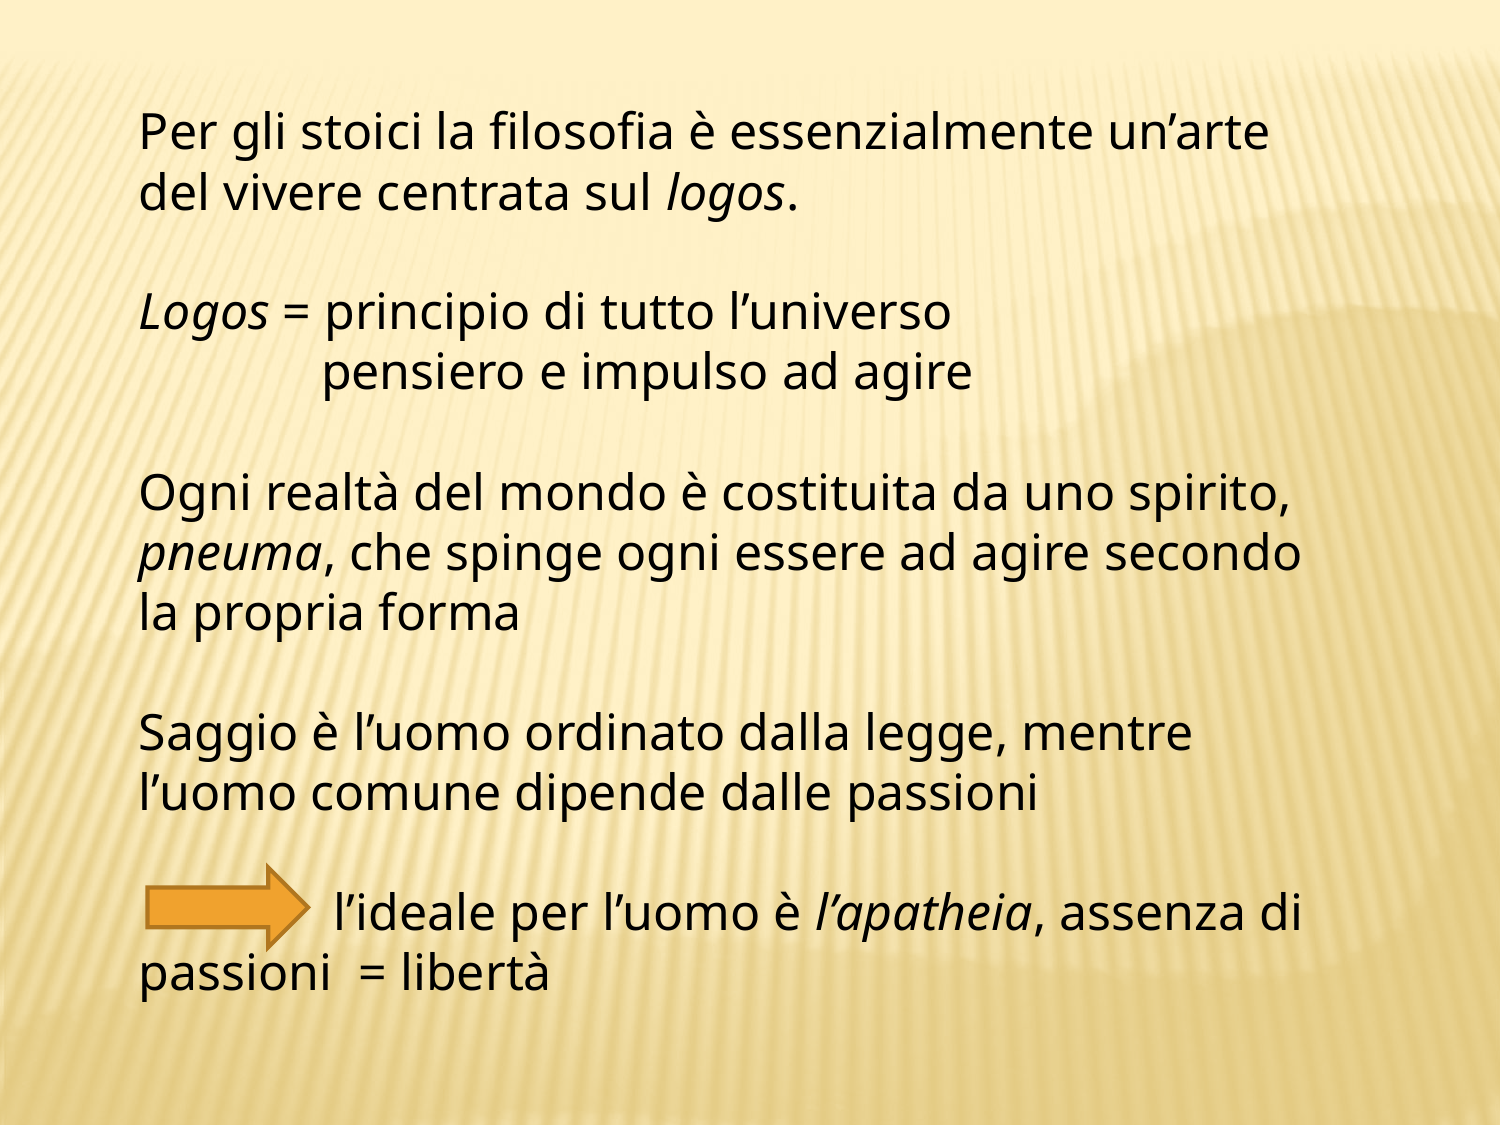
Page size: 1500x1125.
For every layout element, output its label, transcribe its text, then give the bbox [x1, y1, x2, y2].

text_box [147, 867, 309, 948]
text_box Per gli stoici la filosofia è essenzialmente un’arte del vivere centrata sul logos. Logos = principio di tutto l’universo pensiero e impulso ad agire Ogni realtà del mondo è costituita da uno spirito, pneuma, che spinge ogni essere ad agire secondo la propria forma Saggio è l’uomo ordinato dalla legge, mentre l’uomo comune dipende dalle passioni l’ideale per l’uomo è l’apatheia, assenza di passioni = libertà [123, 92, 1365, 1077]
